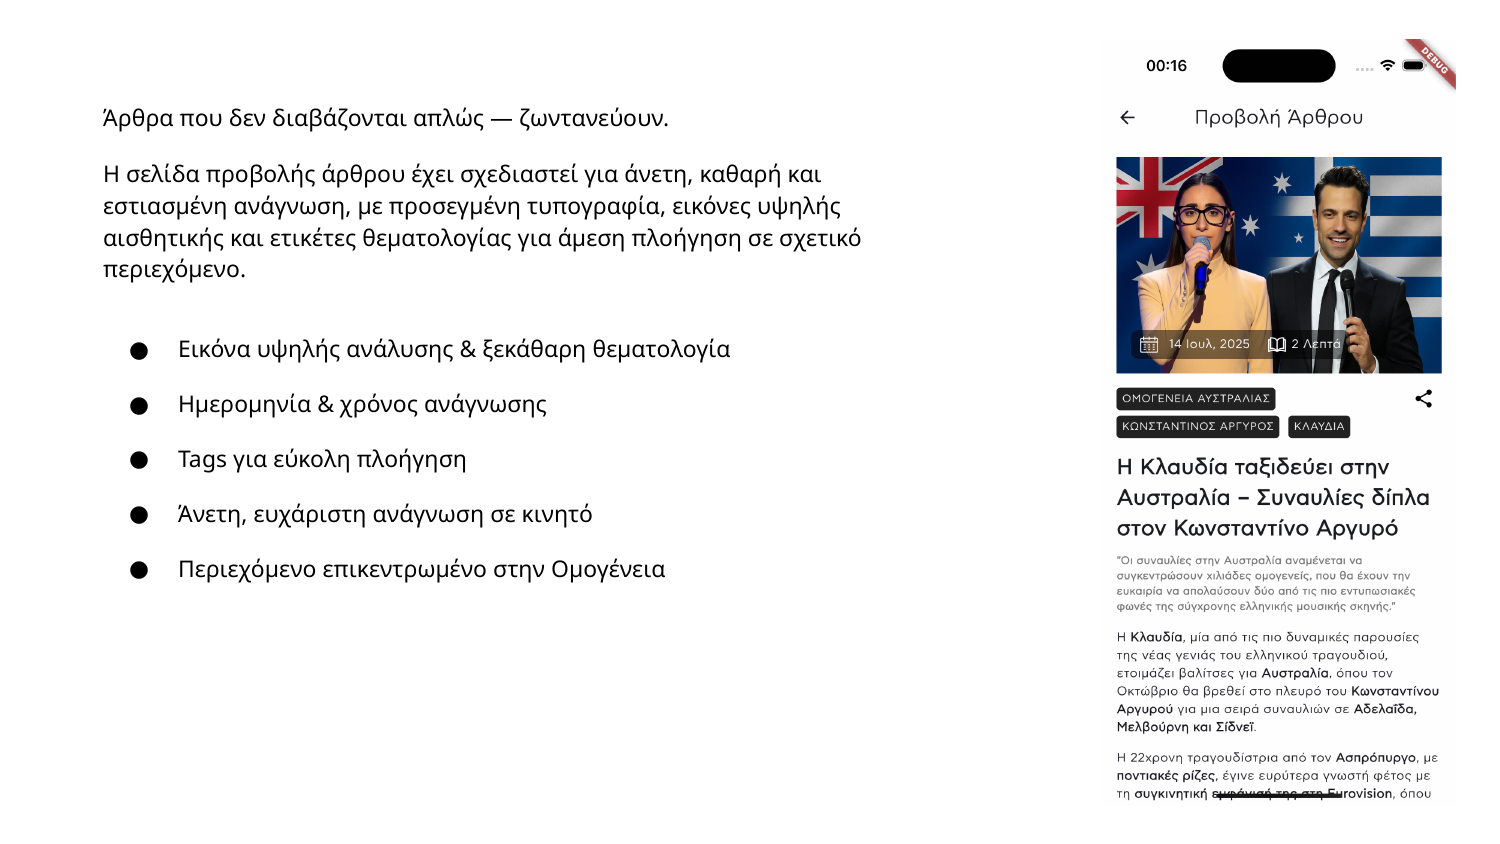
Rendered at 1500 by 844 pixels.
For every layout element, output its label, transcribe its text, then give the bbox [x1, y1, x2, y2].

text_box Άρθρα που δεν διαβάζονται απλώς — ζωντανεύουν. Η σελίδα προβολής άρθρου έχει σχεδιαστεί για άνετη, καθαρή και εστιασμένη ανάγνωση, με προσεγμένη τυπογραφία, εικόνες υψηλής αισθητικής και ετικέτες θεματολογίας για άμεση πλοήγηση σε σχετικό περιεχόμενο. Εικόνα υψηλής ανάλυσης & ξεκάθαρη θεματολογία Ημερομηνία & χρόνος ανάγνωσης Tags για εύκολη πλοήγηση Άνετη, ευχάριστη ανάγνωση σε κινητό Περιεχόμενο επικεντρωμένο στην Ομογένεια [88, 84, 962, 597]
picture [1102, 39, 1456, 805]
